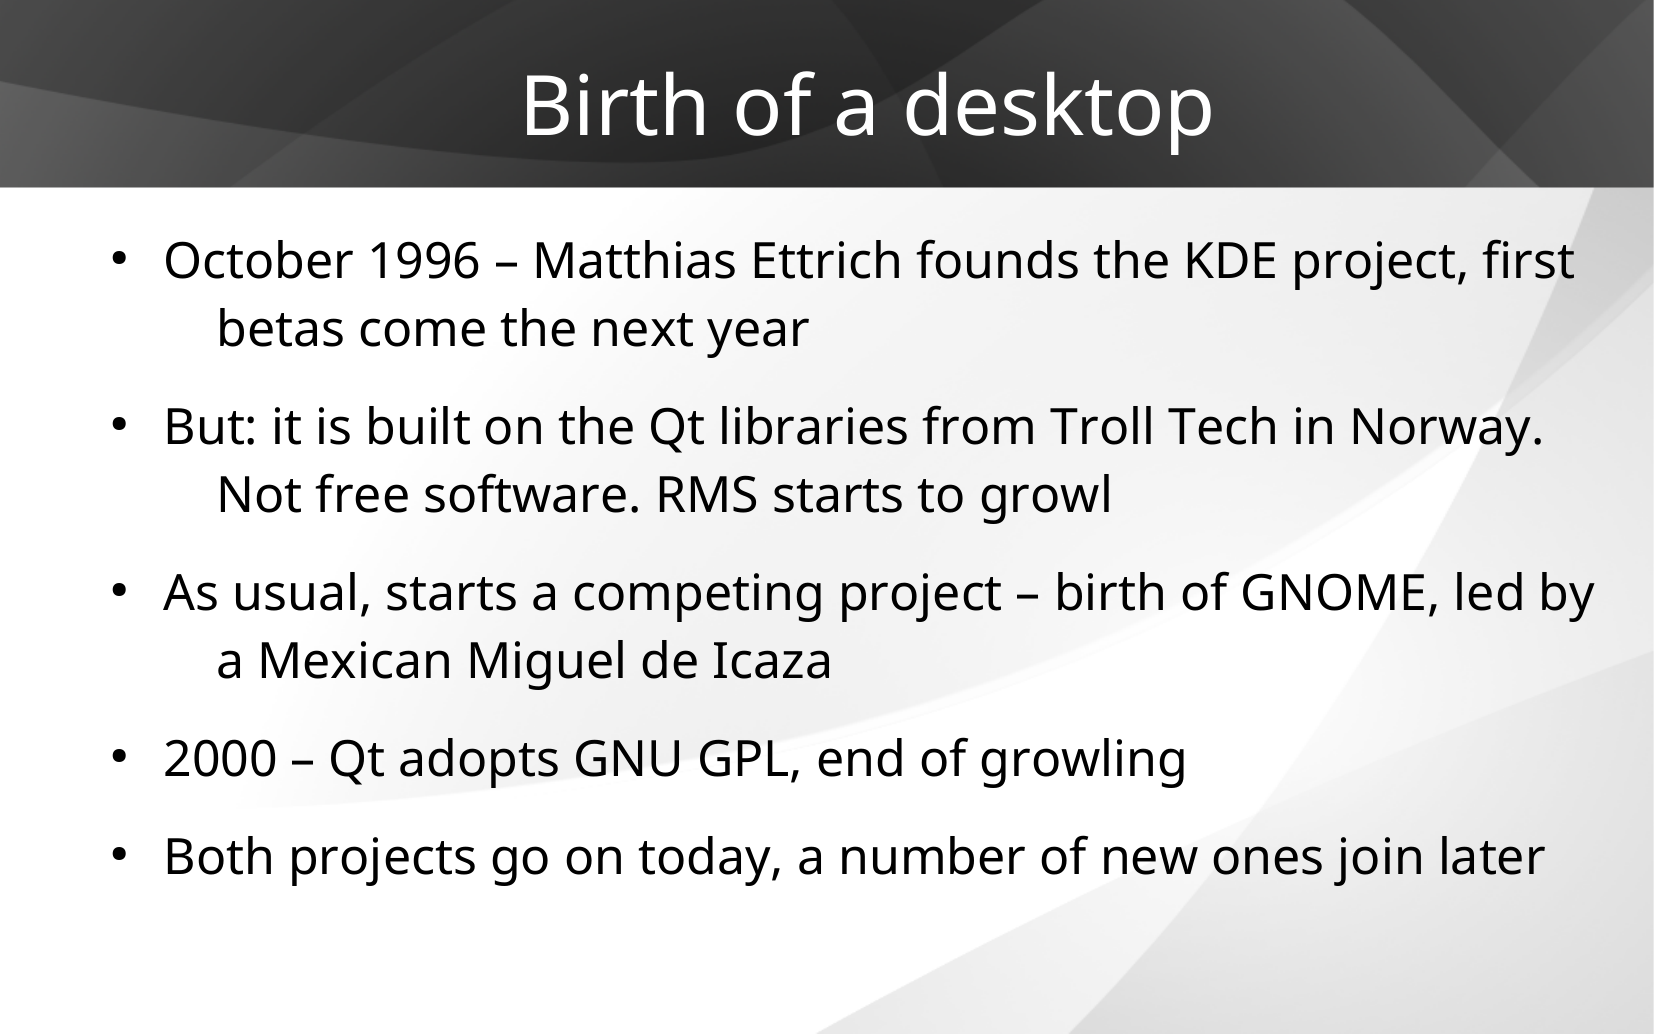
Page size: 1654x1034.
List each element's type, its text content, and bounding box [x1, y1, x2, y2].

picture [0, 0, 1654, 1034]
list October 1996 – Matthias Ettrich founds the KDE project, first betas come the next year But: it is built on the Qt libraries from Troll Tech in Norway. Not free software. RMS starts to growl As usual, starts a competing project – birth of GNOME, led by a Mexican Miguel de Icaza 2000 – Qt adopts GNU GPL, end of growling Both projects go on today, a number of new ones join later [75, 225, 1613, 1013]
title Birth of a desktop [124, 0, 1613, 208]
